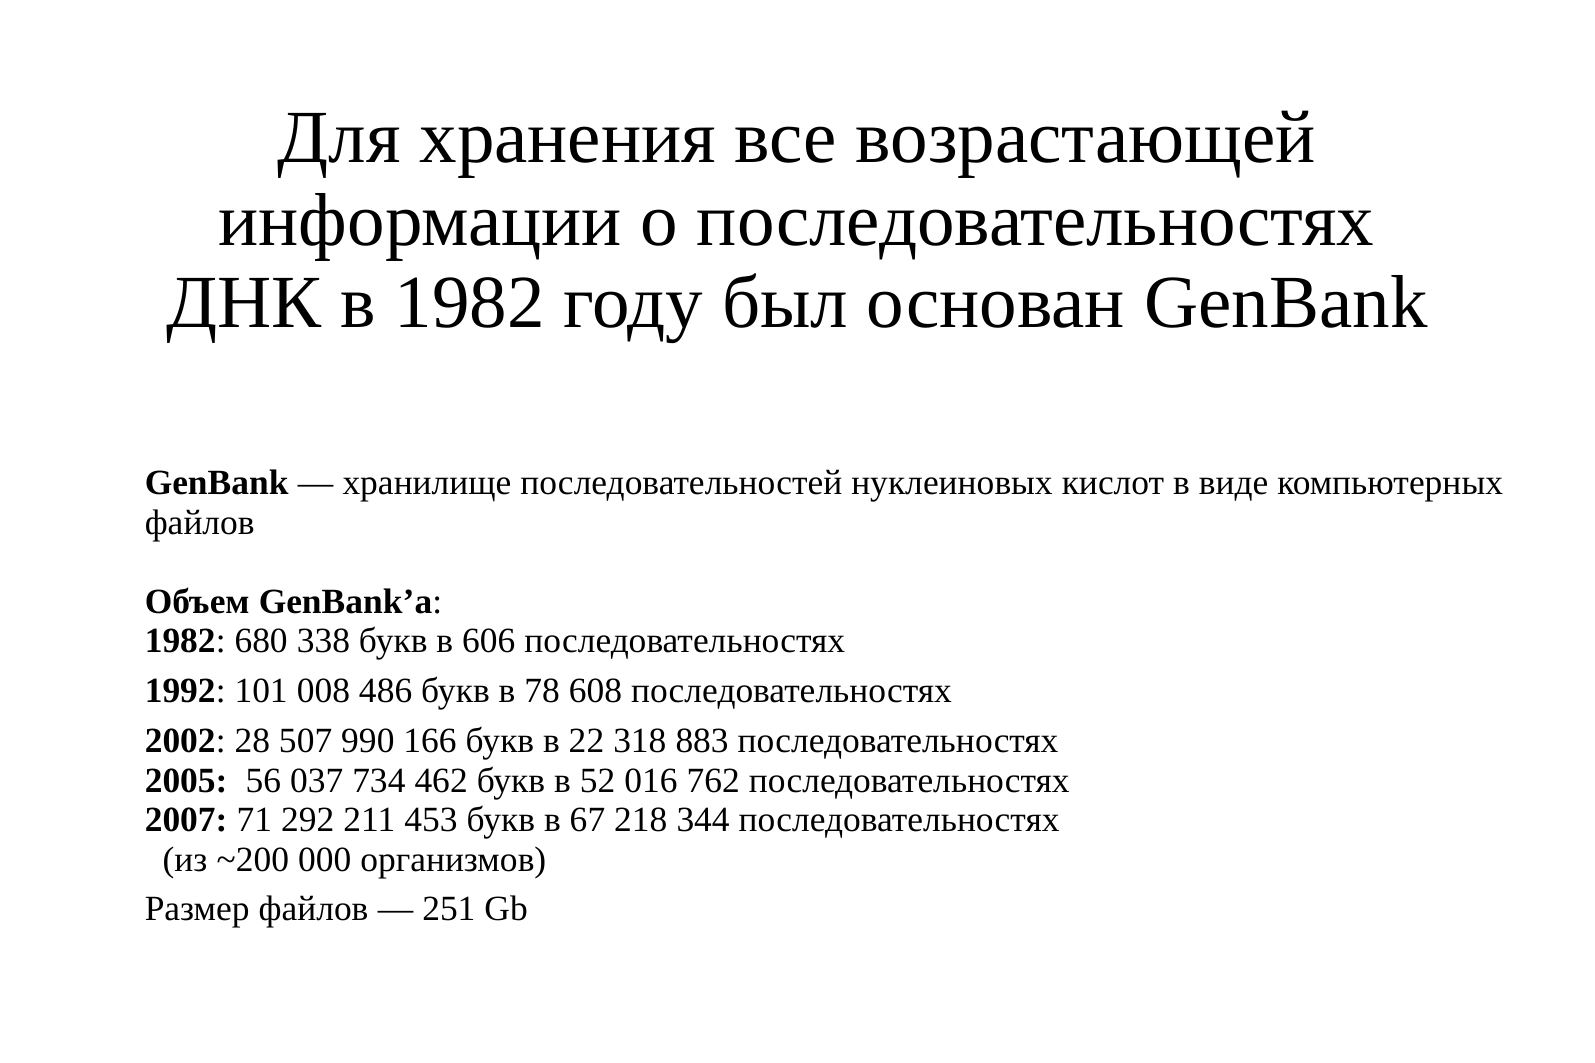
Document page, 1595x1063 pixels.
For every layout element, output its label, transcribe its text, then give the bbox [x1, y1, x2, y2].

text_box GenBank — хранилище последовательностей нуклеиновых кислот в виде компьютерных файлов Объем GenBank’а: 1982: 680 338 букв в 606 последовательностях 1992: 101 008 486 букв в 78 608 последовательностях 2002: 28 507 990 166 букв в 22 318 883 последовательностях 2005: 56 037 734 462 букв в 52 016 762 последовательностях 2007: 71 292 211 453 букв в 67 218 344 последовательностях (из ~200 000 организмов) Размер файлов — 251 Gb [130, 455, 1529, 937]
title Для хранения все возрастающей информации о последовательностях ДНК в 1982 году был основан GenBank [119, 0, 1475, 440]
